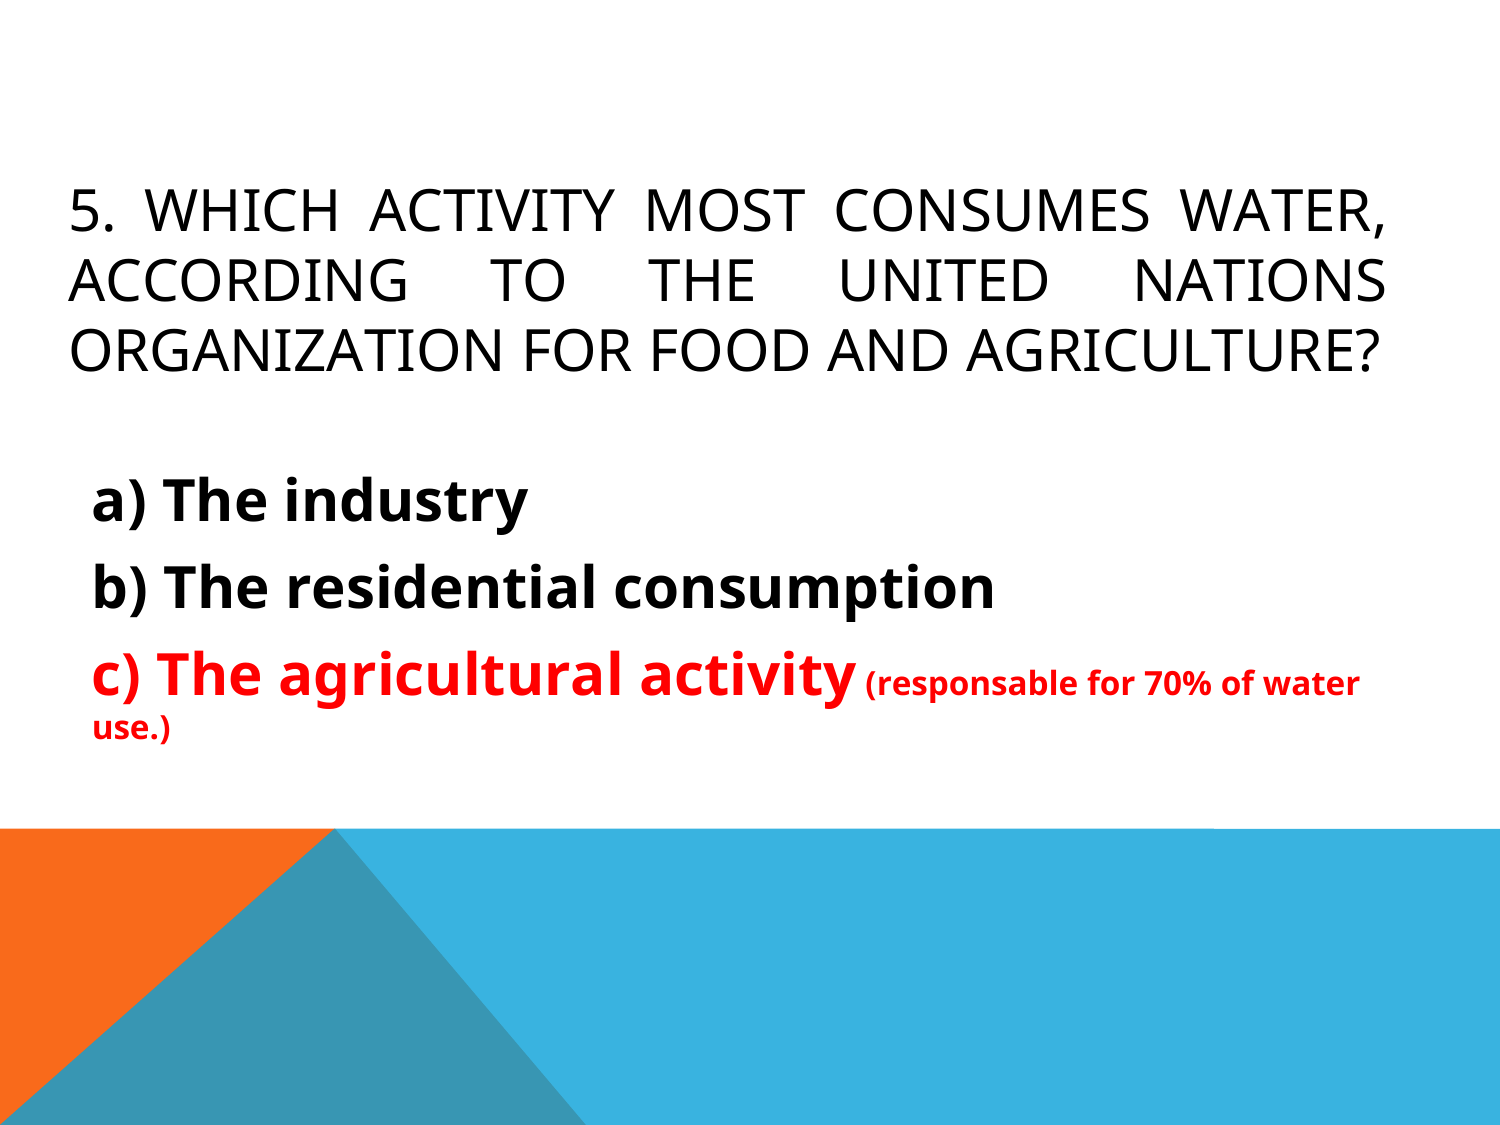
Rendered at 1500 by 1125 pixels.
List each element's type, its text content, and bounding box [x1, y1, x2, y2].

list a) The industry b) The residential consumption c) The agricultural activity (responsable for 70% of water use.) [76, 456, 1427, 1041]
title 5. WHICH ACTIVITY MOST CONSUMES WATER, ACCORDING TO THE UNITED NATIONS ORGANIZATION FOR FOOD AND AGRICULTURE? [53, 184, 1404, 373]
